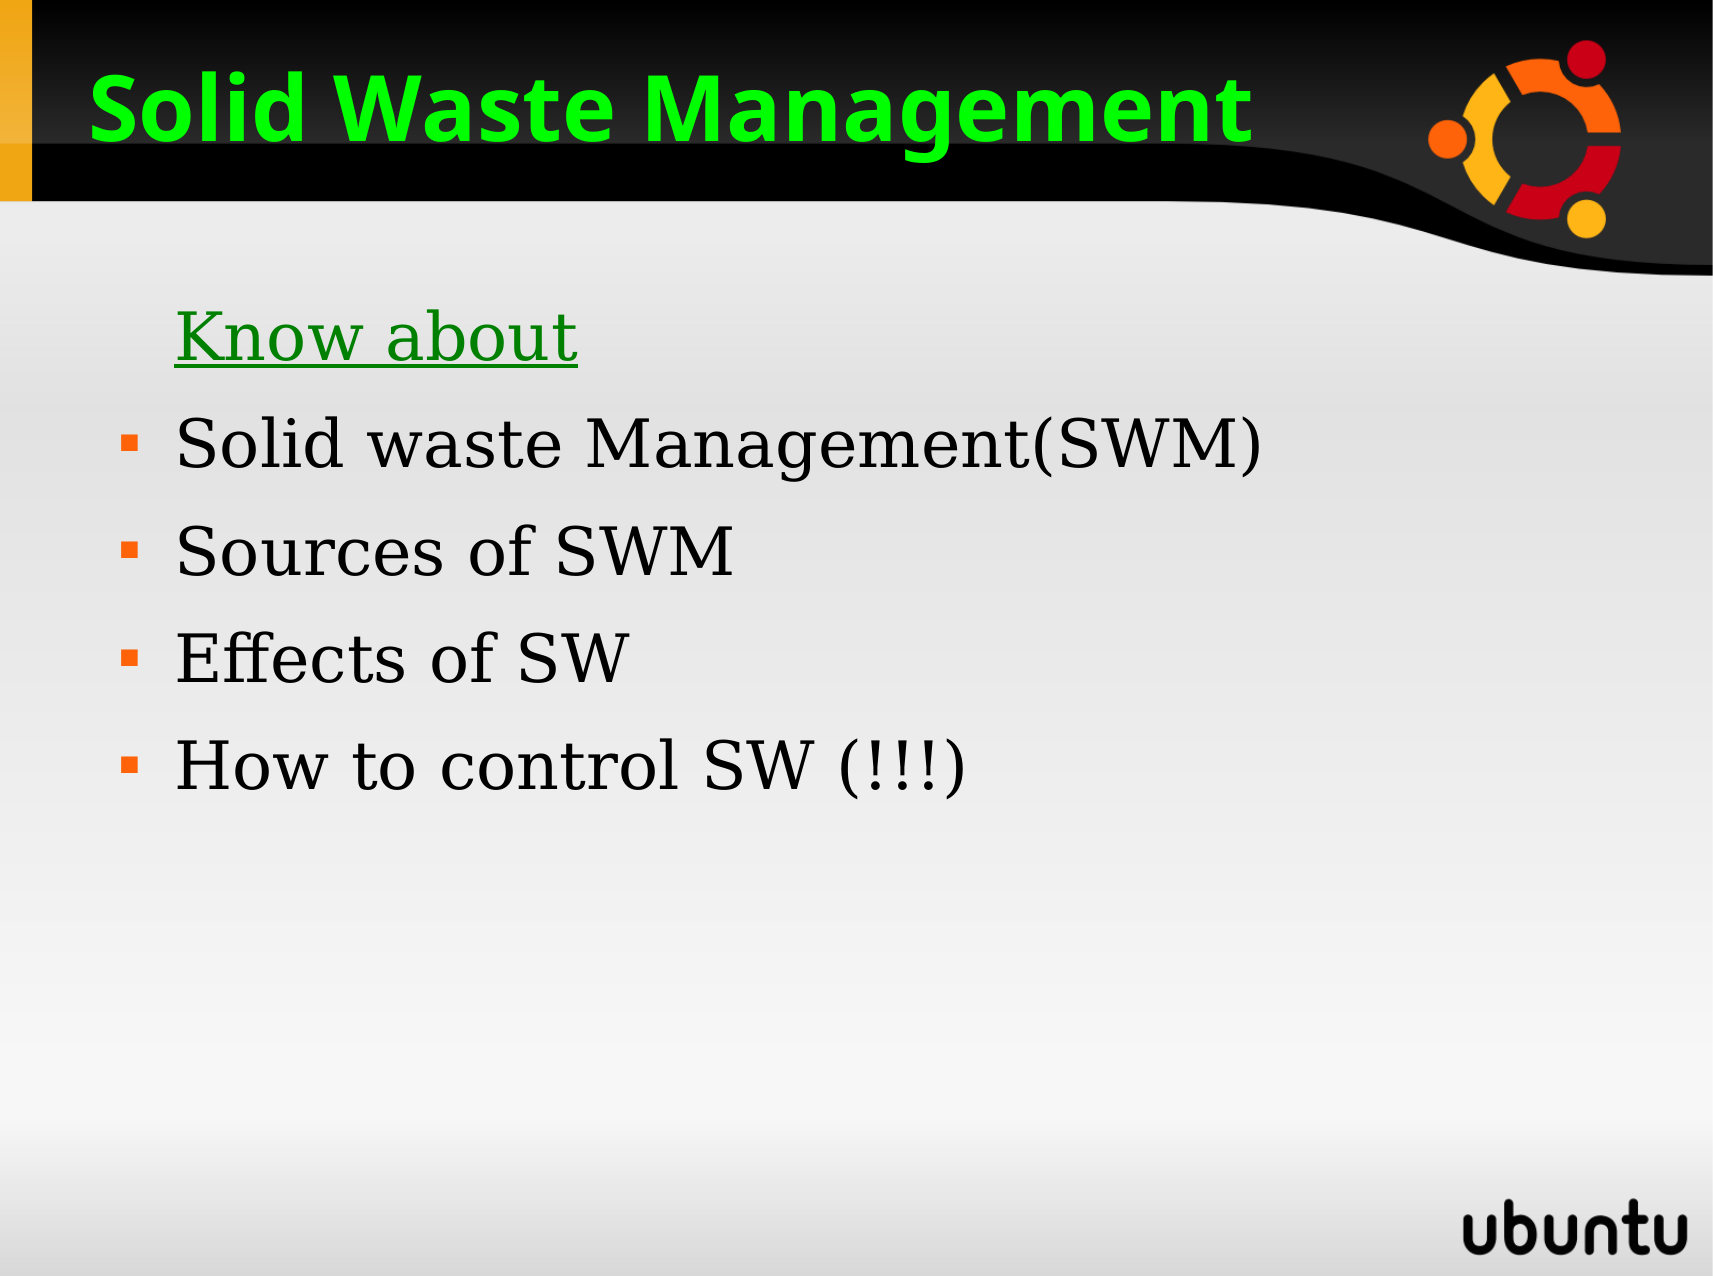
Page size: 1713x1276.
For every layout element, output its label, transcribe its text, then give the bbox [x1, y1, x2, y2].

picture [0, 0, 1713, 1276]
title Solid Waste Management [88, 0, 1621, 214]
list Know about Solid waste Management(SWM) Sources of SWM Effects of SW How to control SW (!!!) [85, 298, 1627, 1141]
